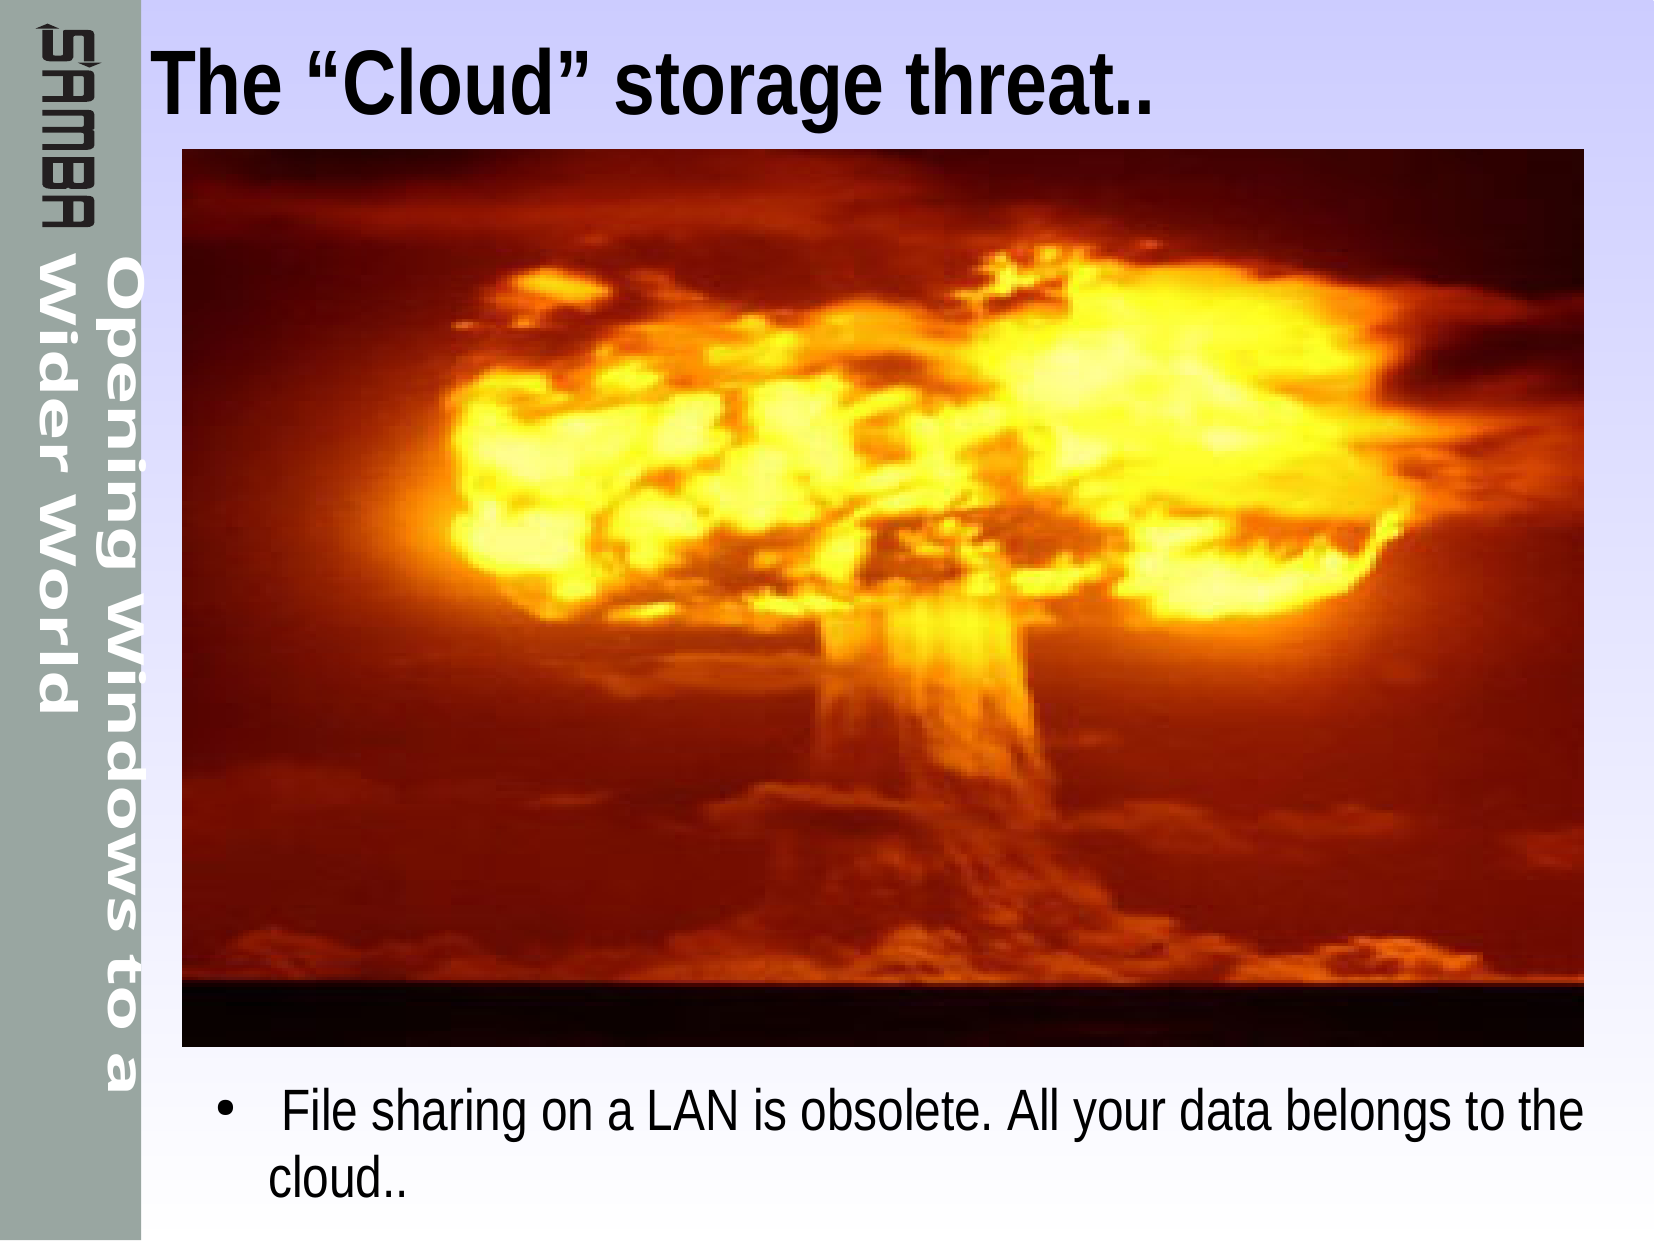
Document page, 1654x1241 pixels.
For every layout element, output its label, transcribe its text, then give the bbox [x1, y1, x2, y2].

picture [182, 149, 1584, 1047]
title The “Cloud” storage threat.. [149, 14, 1654, 150]
list File sharing on a LAN is obsolete. All your data belongs to the cloud.. [197, 1075, 1595, 1212]
